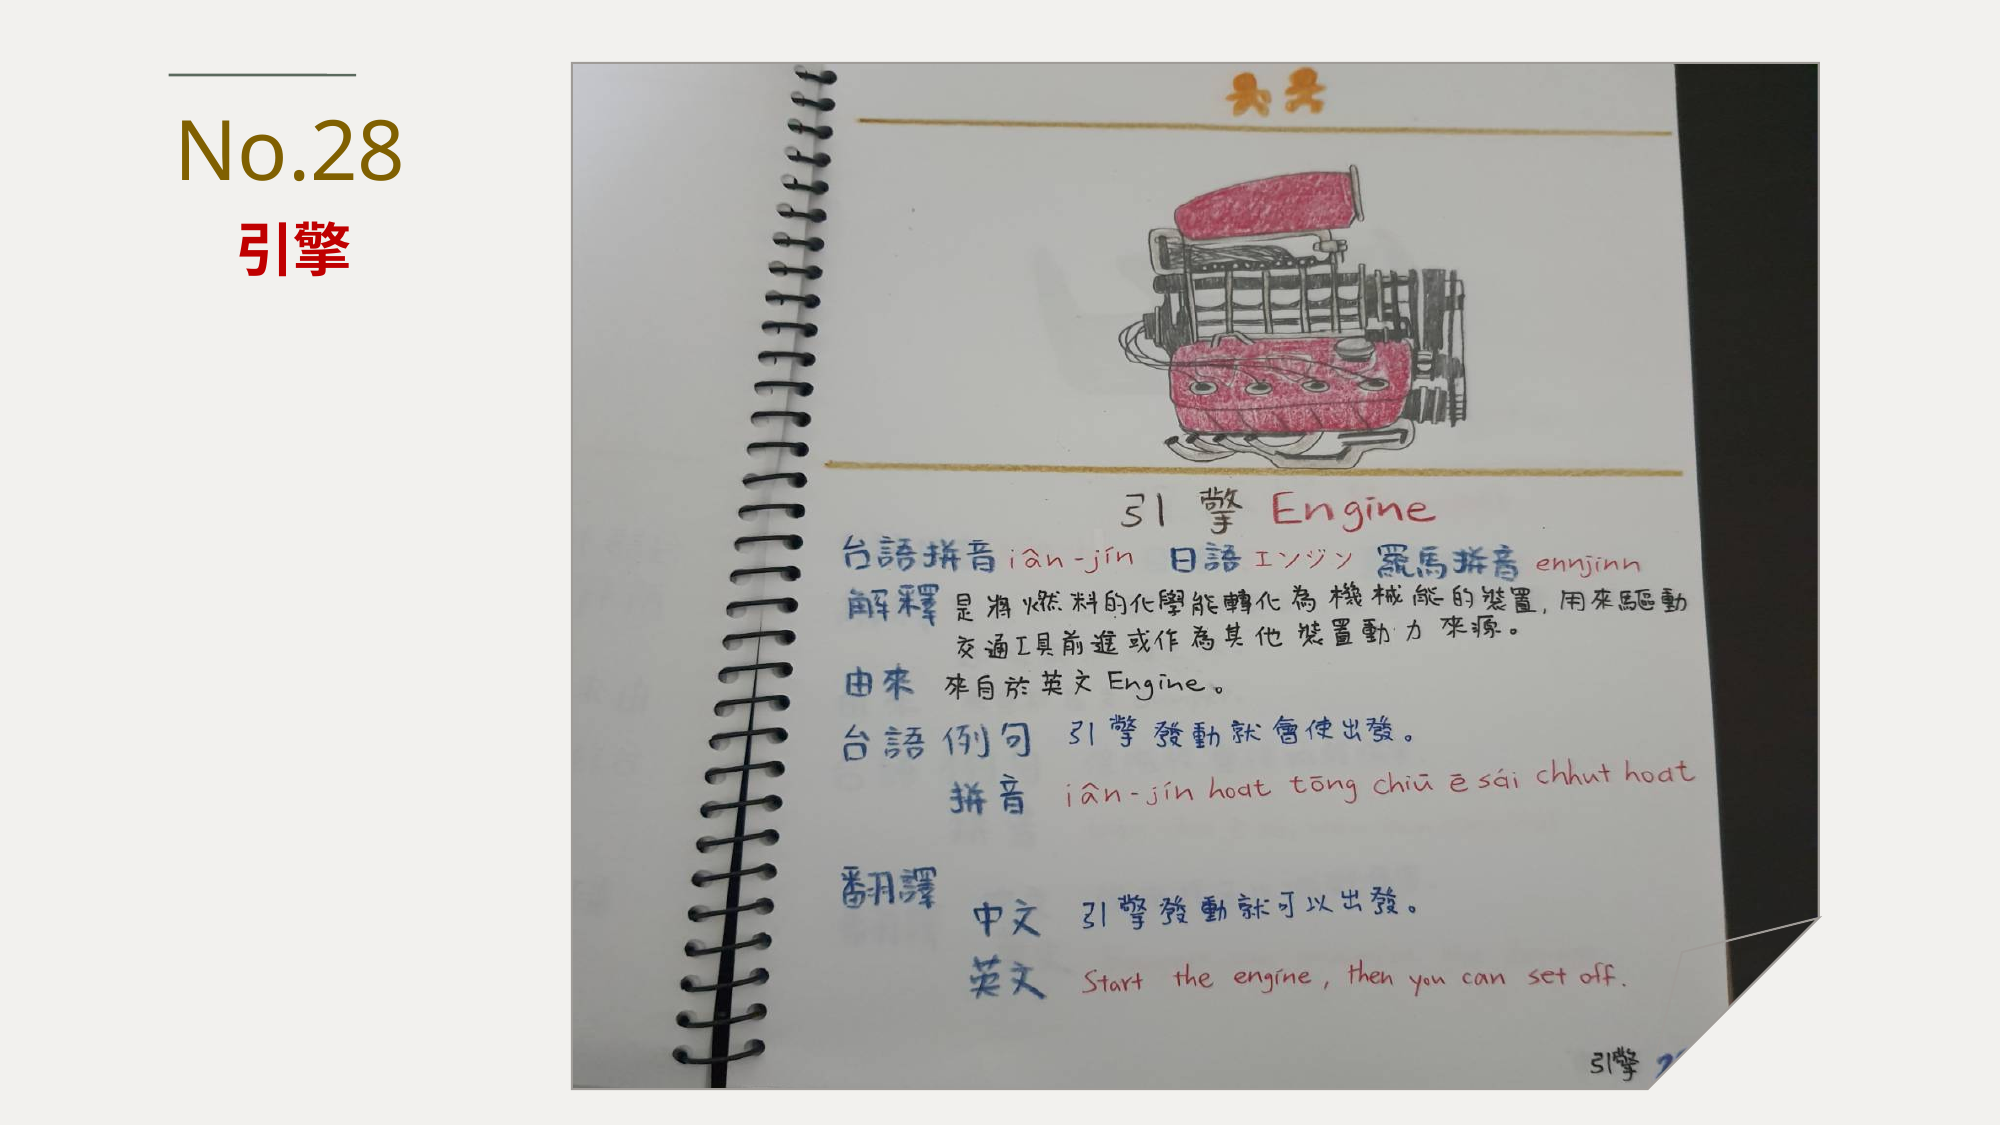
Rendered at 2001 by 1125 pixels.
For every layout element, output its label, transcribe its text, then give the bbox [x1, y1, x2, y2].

text_box No.28 [159, 90, 524, 205]
text_box 引擎 [220, 206, 384, 291]
text_box [571, 62, 1819, 1090]
